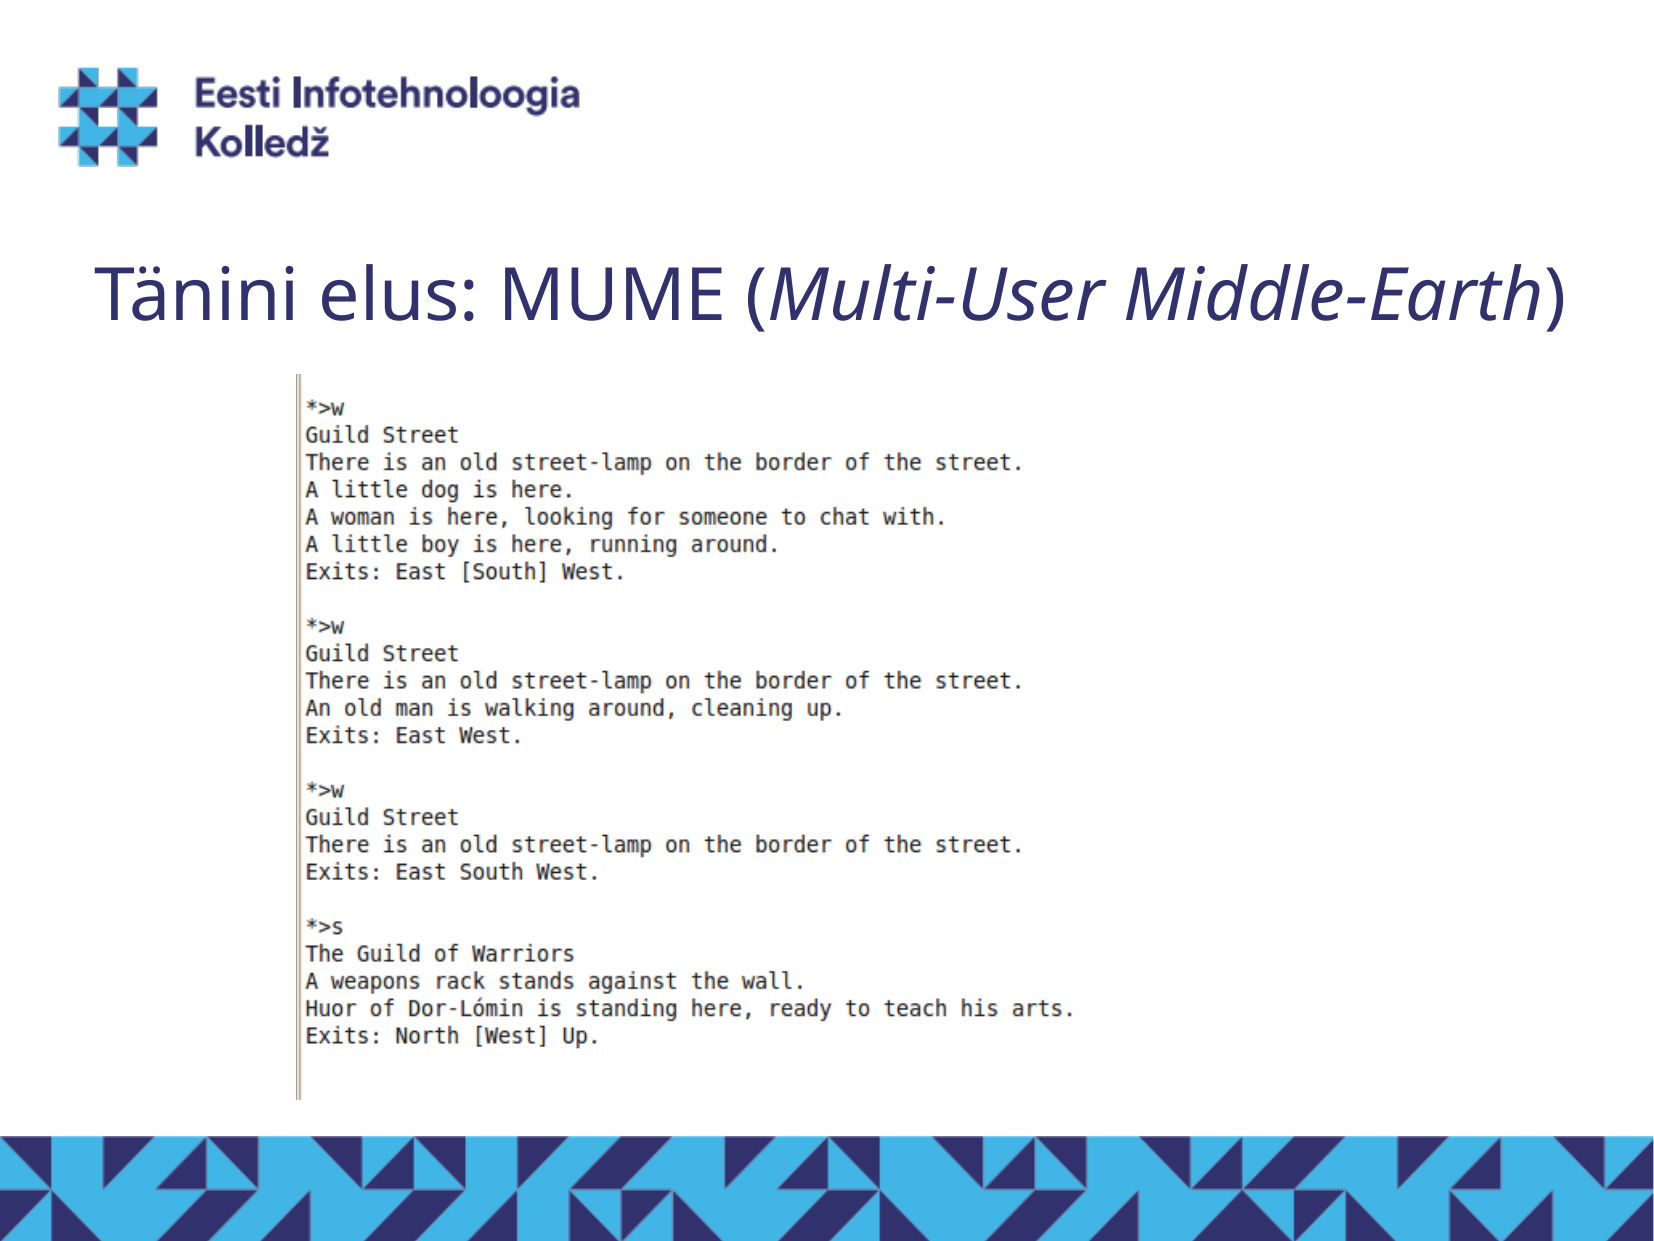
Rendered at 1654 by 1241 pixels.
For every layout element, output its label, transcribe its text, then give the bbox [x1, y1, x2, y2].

picture [296, 374, 1134, 1100]
title Tänini elus: MUME (Multi-User Middle-Earth) [94, 188, 1607, 396]
